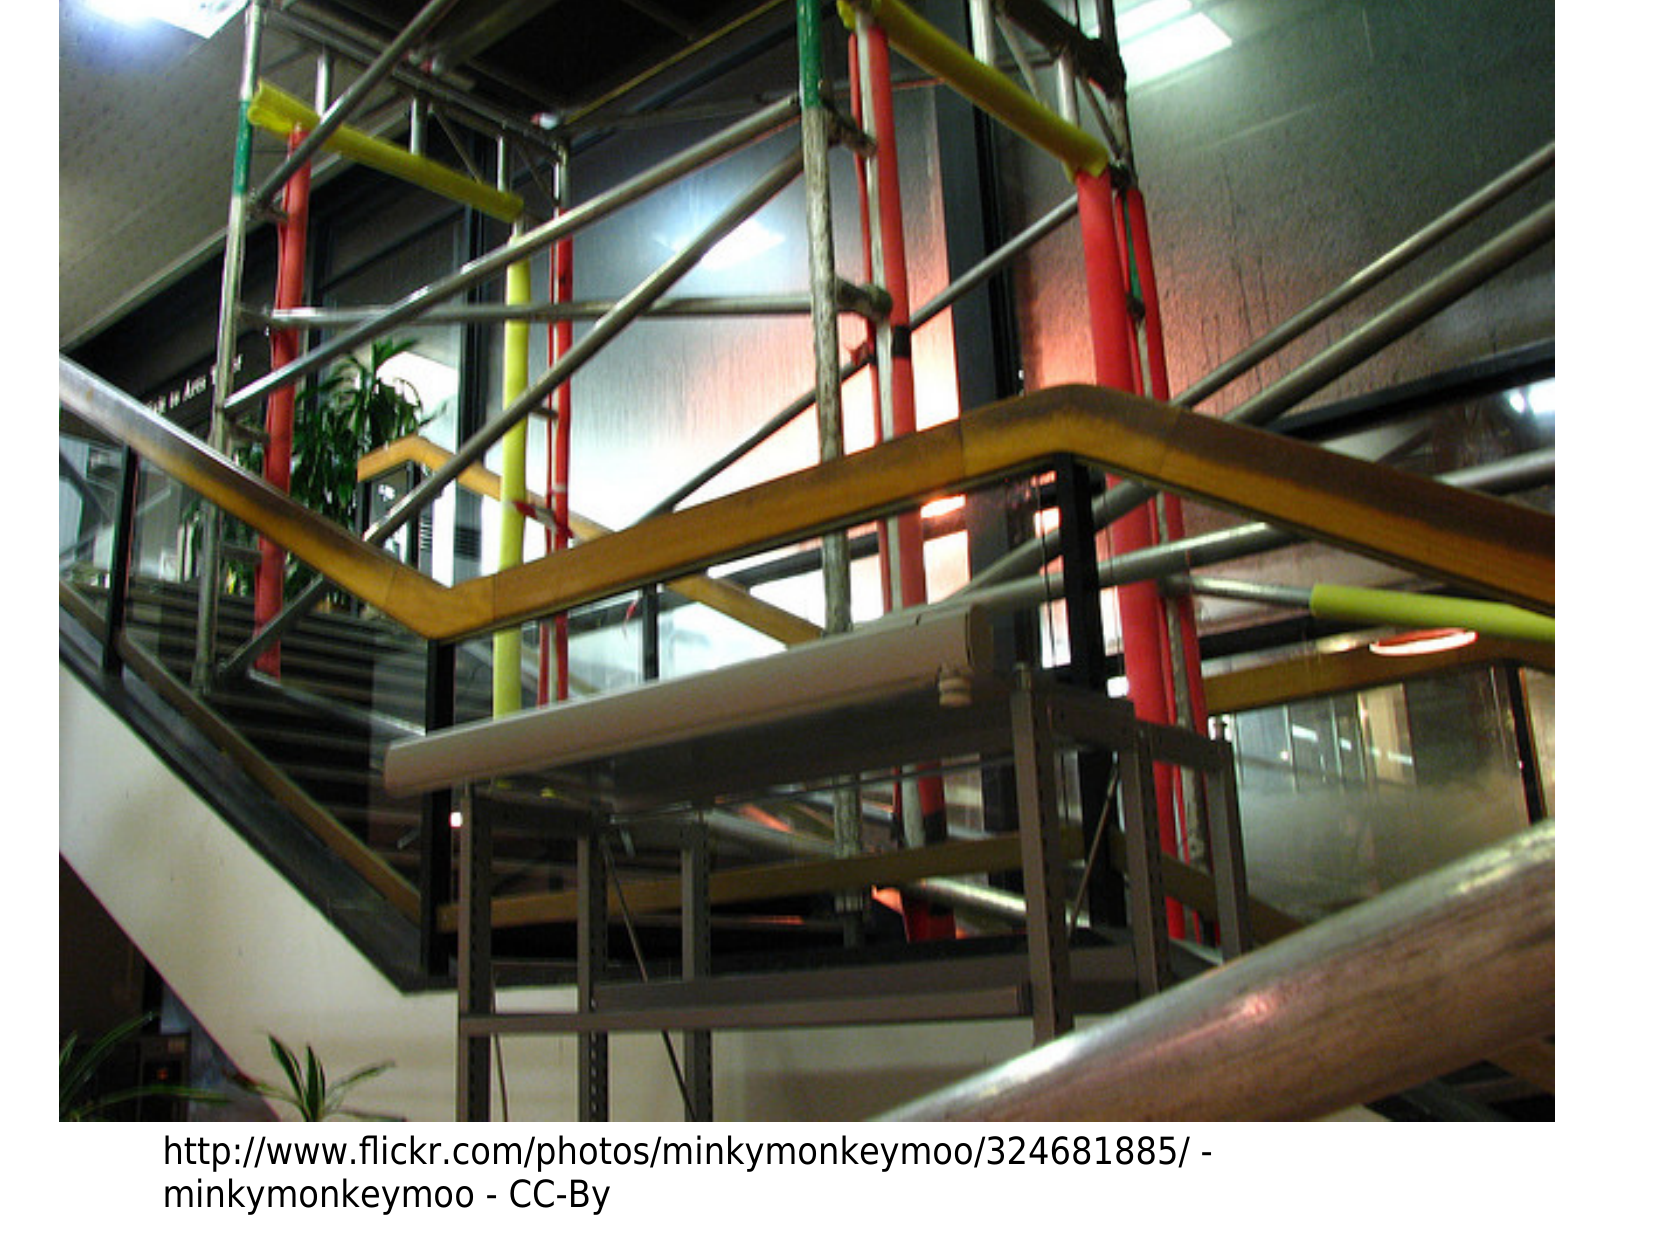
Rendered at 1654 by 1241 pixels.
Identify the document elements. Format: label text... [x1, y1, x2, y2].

text_box http://www.flickr.com/photos/minkymonkeymoo/324681885/ - minkymonkeymoo - CC-By [147, 1122, 1359, 1224]
picture [59, 0, 1555, 1123]
